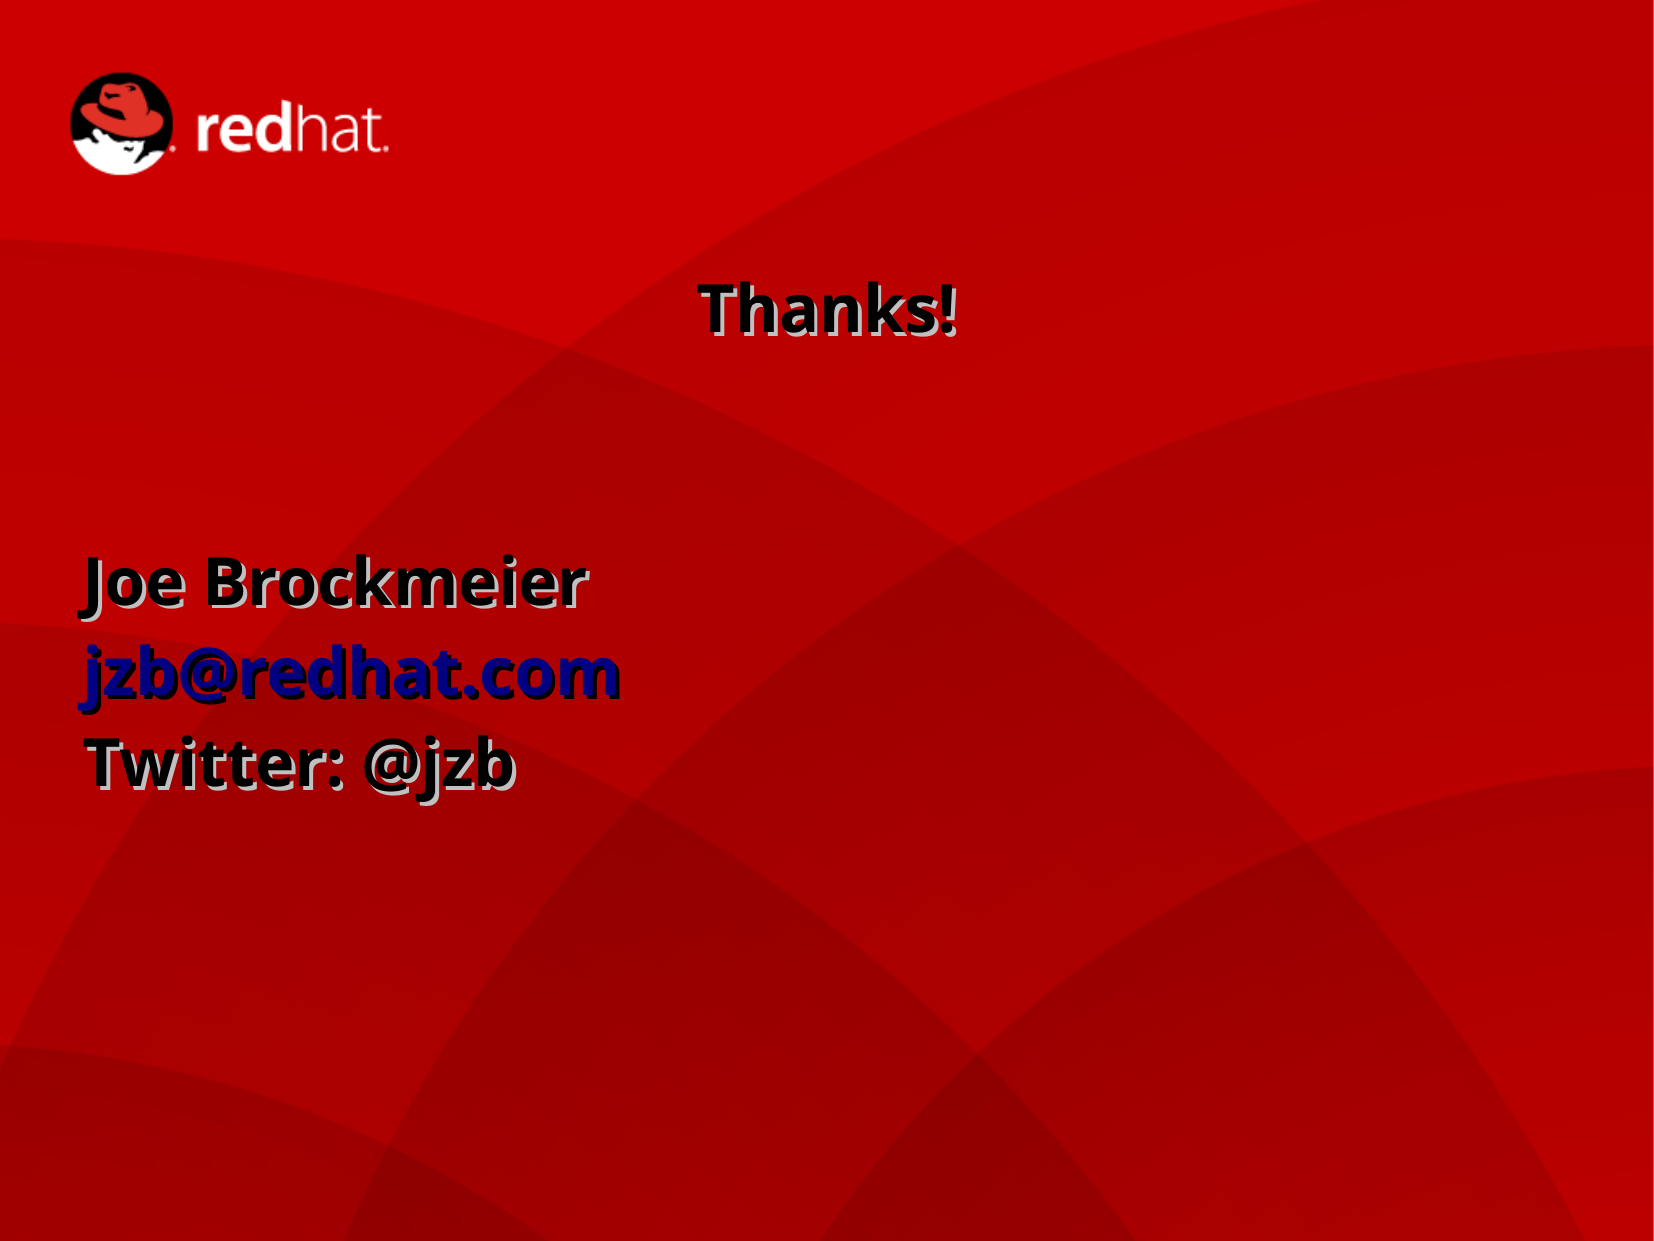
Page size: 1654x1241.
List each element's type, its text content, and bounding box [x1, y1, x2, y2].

picture [0, 0, 1654, 1241]
subtitle Thanks! Joe Brockmeier jzb@redhat.com Twitter: @jzb [82, 49, 1571, 1109]
